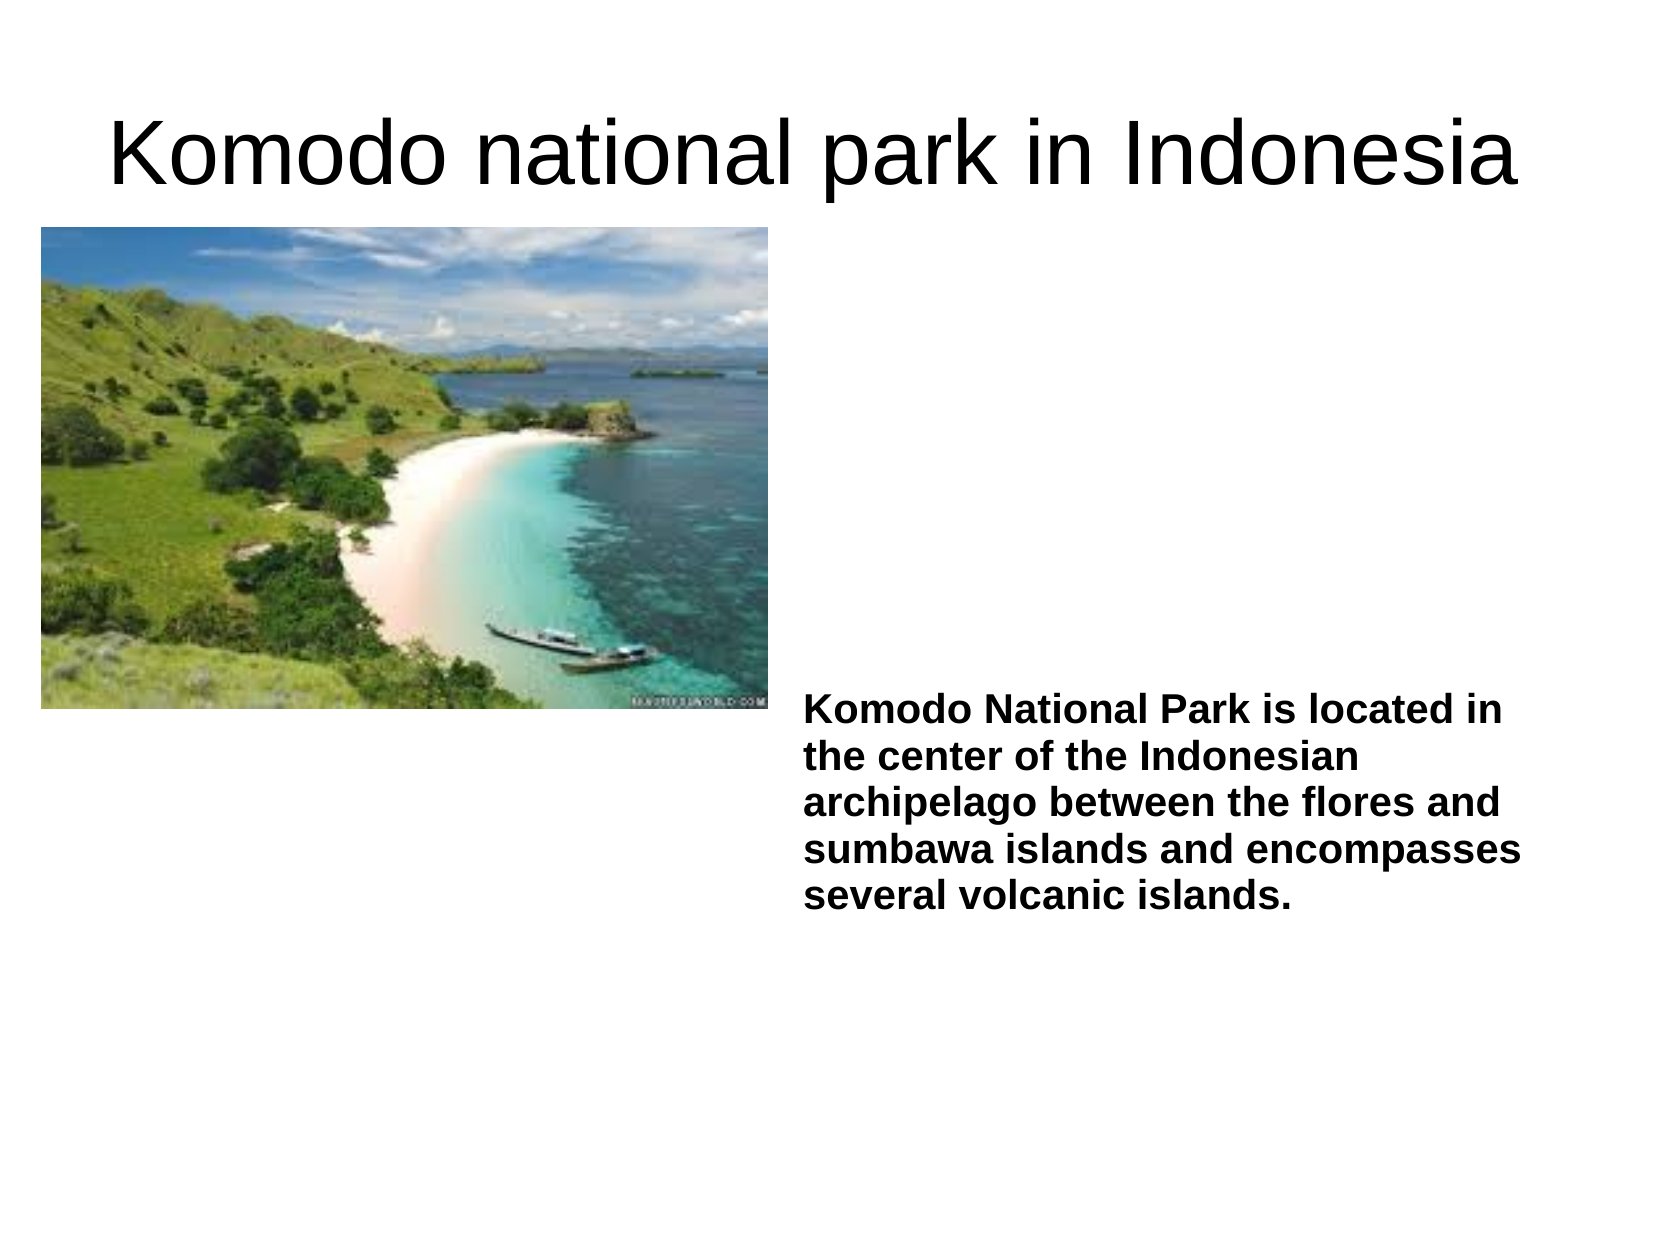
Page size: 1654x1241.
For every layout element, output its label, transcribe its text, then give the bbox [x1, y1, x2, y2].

picture [41, 227, 768, 709]
title Komodo national park in Indonesia [82, 49, 1571, 257]
list Komodo National Park is located in the center of the Indonesian archipelago between the flores and sumbawa islands and encompasses several volcanic islands. [803, 686, 1530, 1241]
